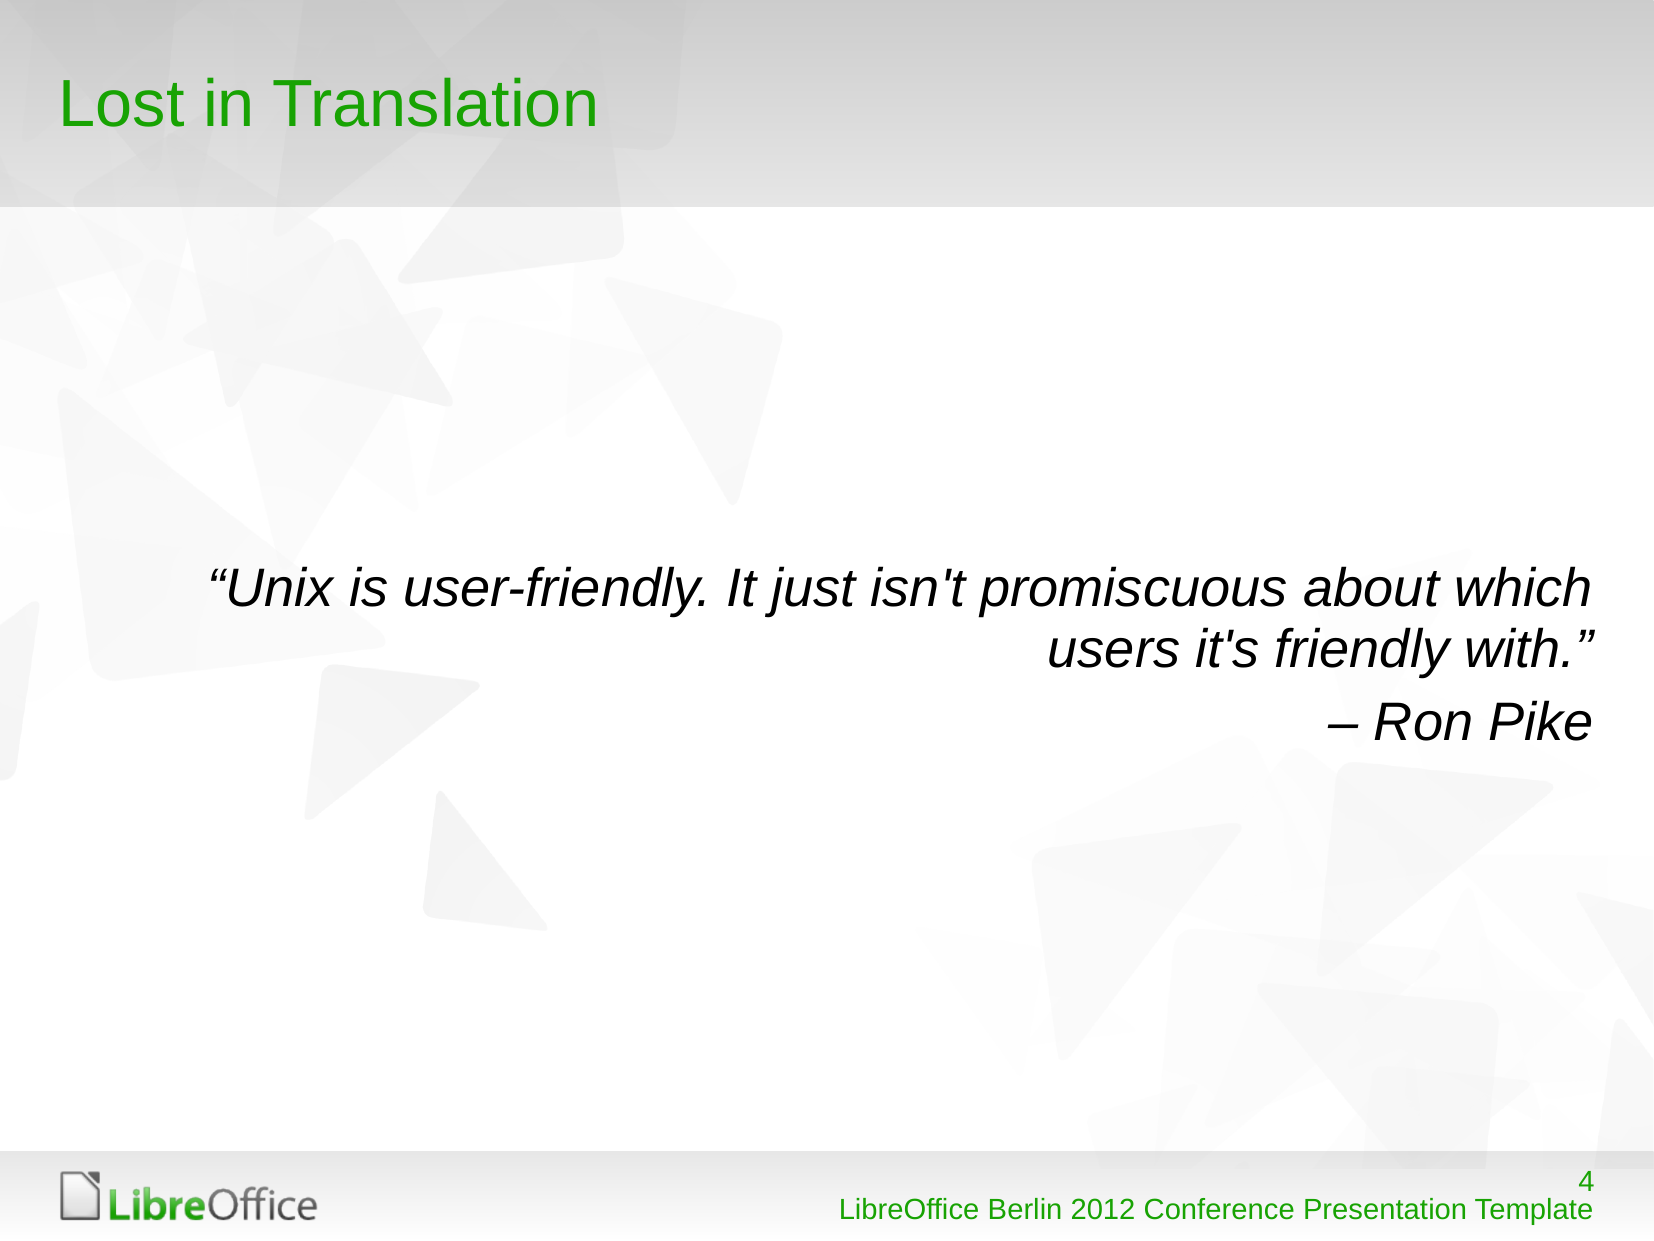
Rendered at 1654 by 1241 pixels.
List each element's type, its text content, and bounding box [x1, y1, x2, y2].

list “Unix is user-friendly. It just isn't promiscuous about which users it's friendly with.” – Ron Pike [59, 265, 1595, 1114]
picture [41, 1152, 337, 1240]
picture [0, 0, 783, 931]
picture [915, 548, 1654, 1169]
title Lost in Translation [59, 29, 1595, 178]
